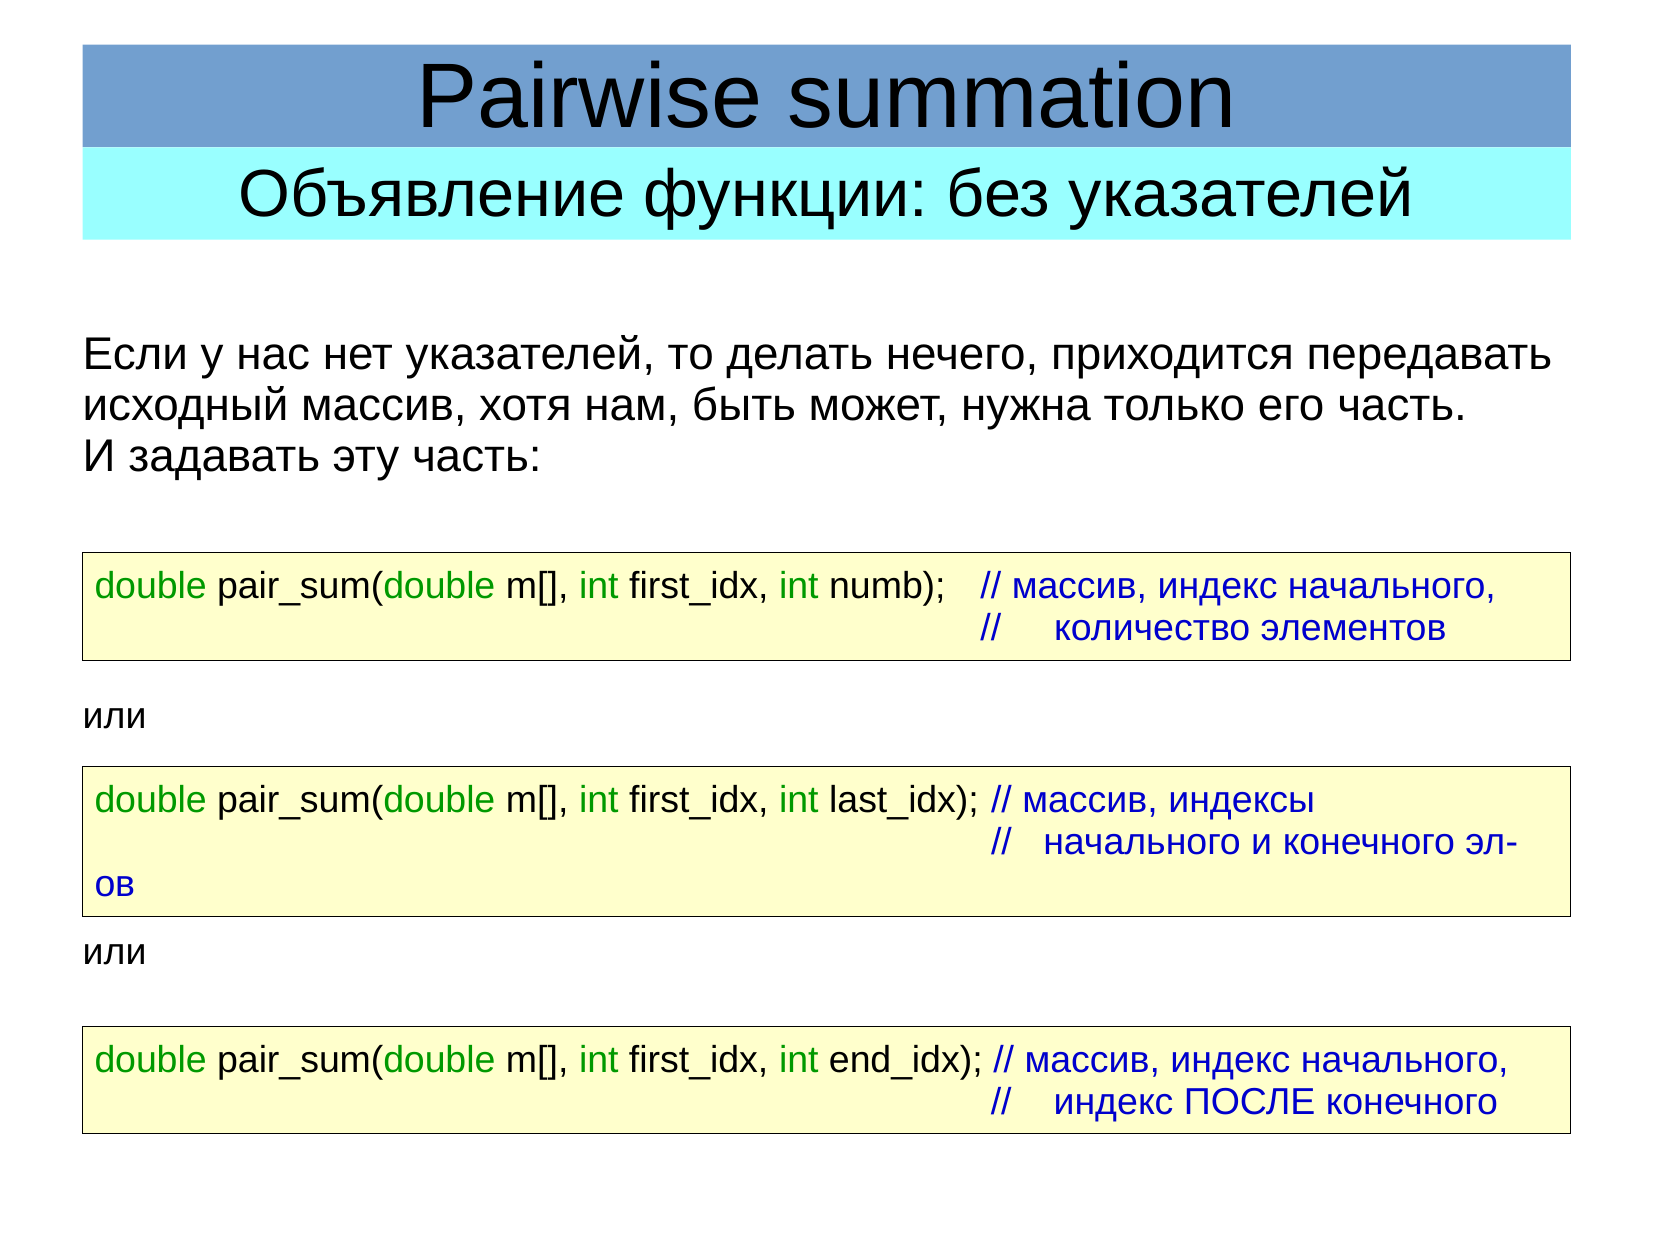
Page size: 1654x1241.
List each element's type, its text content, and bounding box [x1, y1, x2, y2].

text_box или [82, 930, 1571, 973]
text_box или [82, 694, 1571, 737]
subtitle double pair_sum(double m[], int first_idx, int end_idx); // массив, индекс начального, // индекс ПОСЛЕ конечного [82, 1026, 1571, 1134]
text_box Если у нас нет указателей, то делать нечего, приходится передавать исходный массив, хотя нам, быть может, нужна только его часть. И задавать эту часть: [82, 327, 1571, 482]
text_box double pair_sum(double m[], int first_idx, int last_idx); // массив, индексы // начального и конечного эл-ов [82, 787, 1571, 895]
title Pairwise summation [82, 44, 1571, 147]
text_box double pair_sum(double m[], int first_idx, int numb); // массив, индекс начального, // количество элементов [82, 552, 1571, 661]
title Объявление функции: без указателей [82, 147, 1571, 240]
